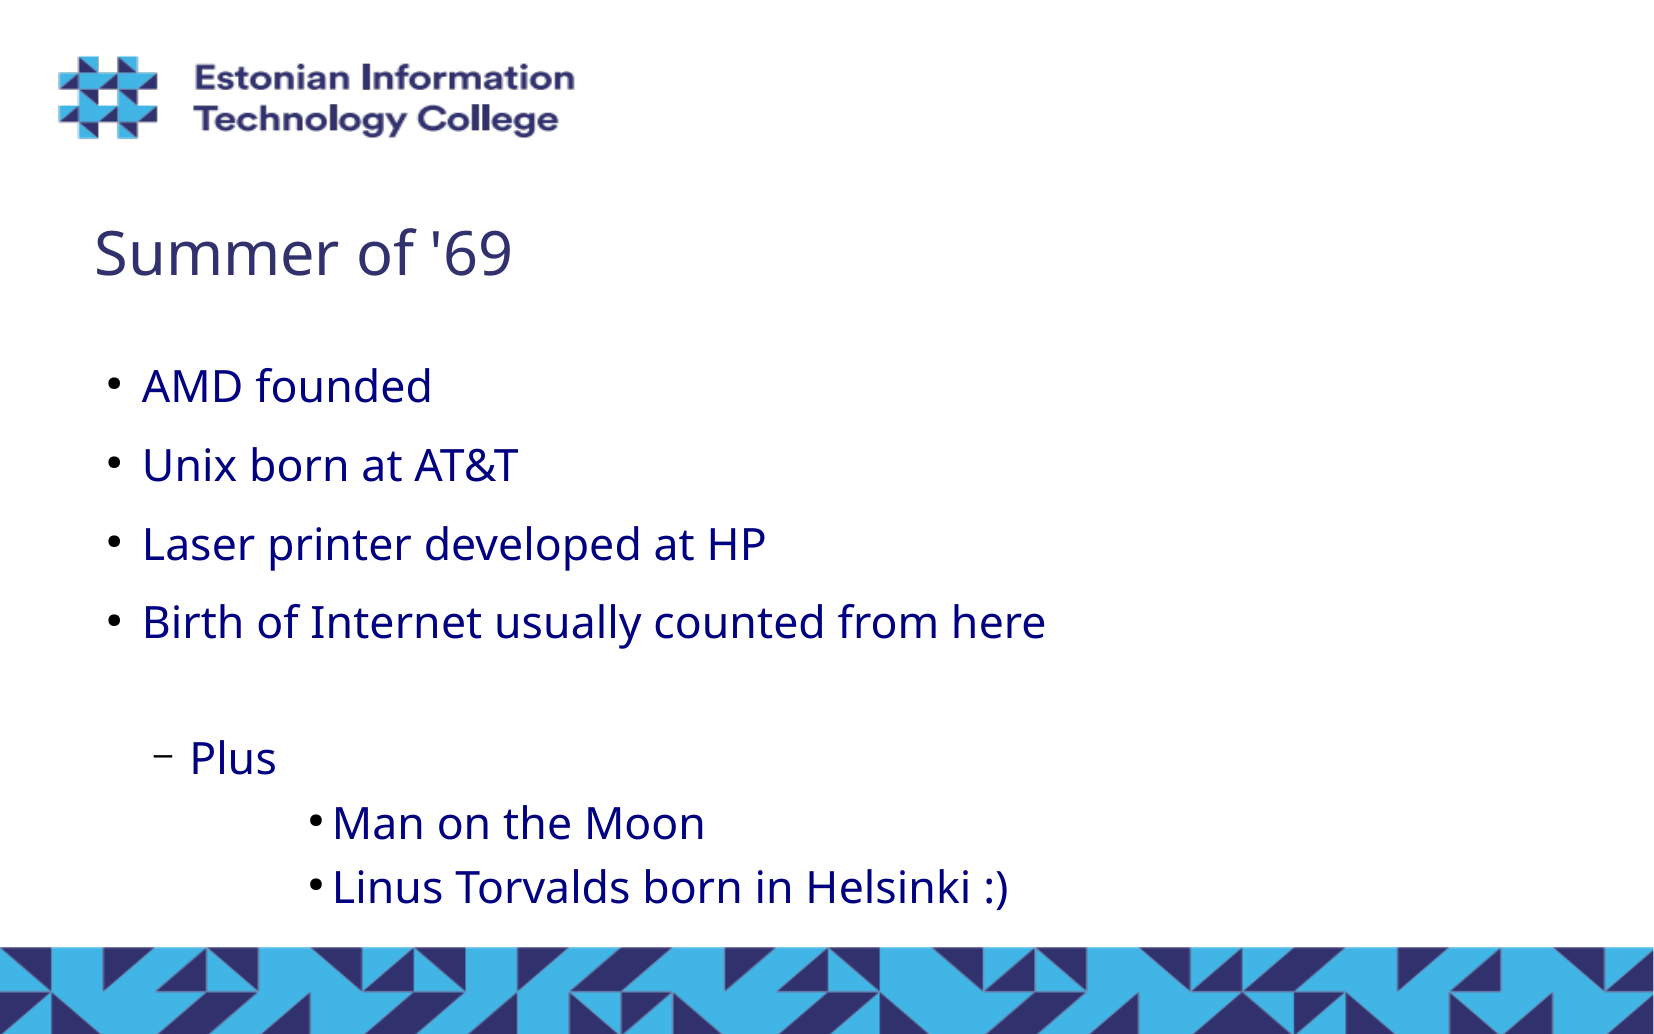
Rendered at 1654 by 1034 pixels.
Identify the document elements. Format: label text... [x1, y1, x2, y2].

title Summer of '69 [94, 165, 1231, 338]
list AMD founded Unix born at AT&T Laser printer developed at HP Birth of Internet usually counted from here Plus Man on the Moon Linus Torvalds born in Helsinki :) [94, 354, 1607, 922]
